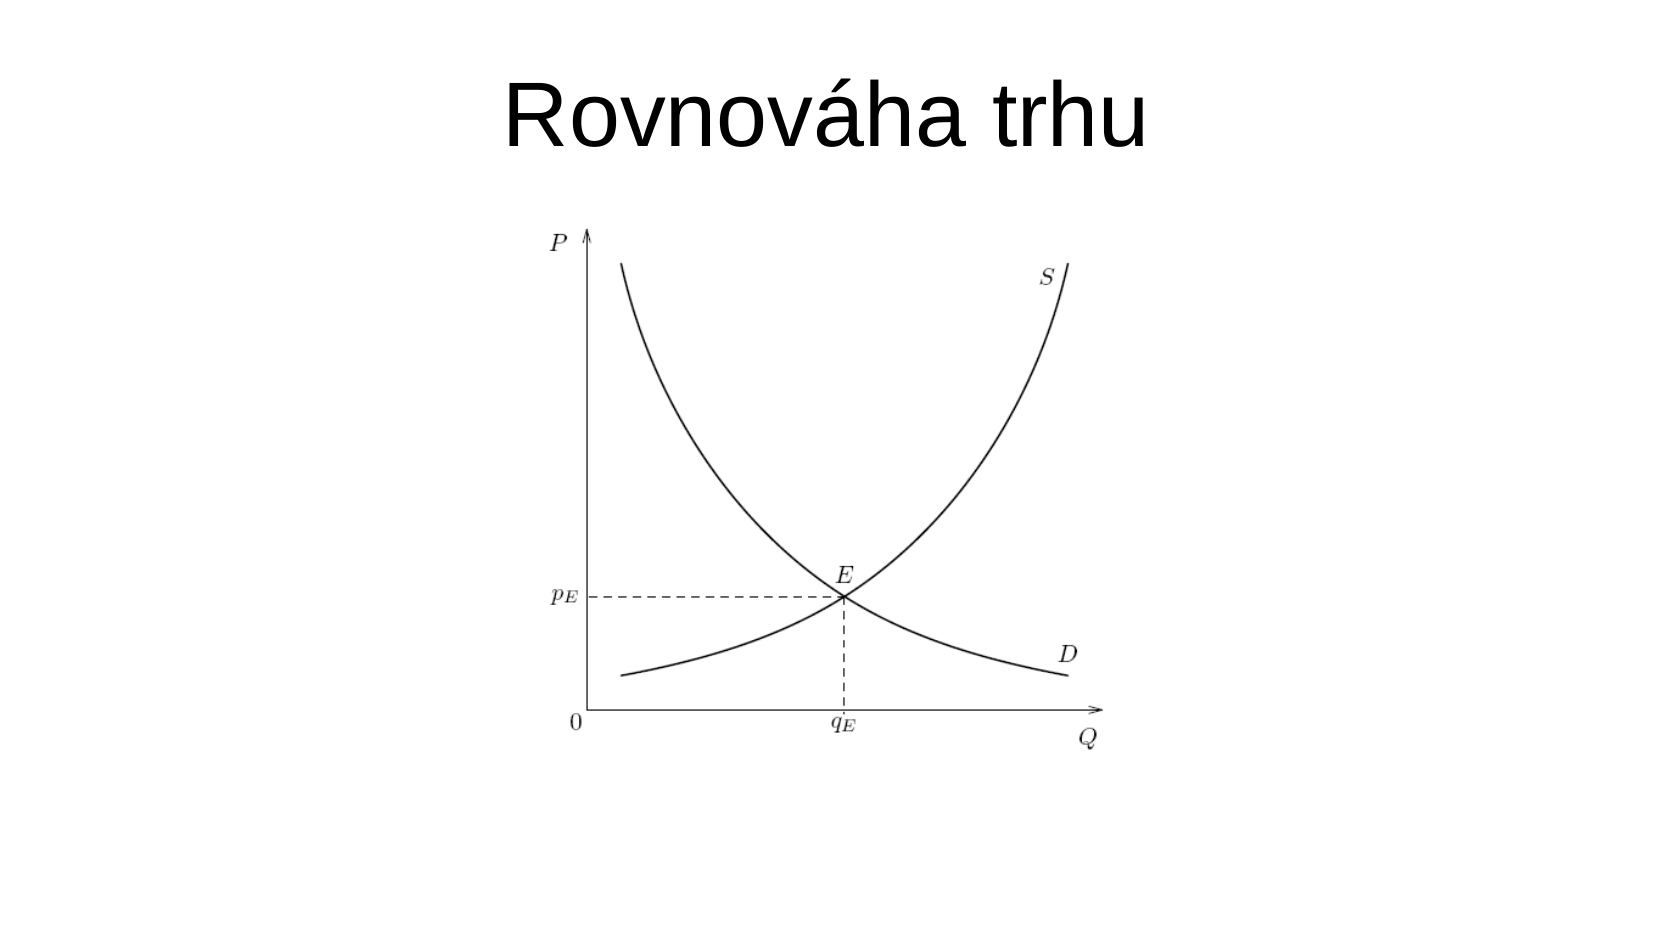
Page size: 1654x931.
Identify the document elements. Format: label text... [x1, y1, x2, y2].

title Rovnováha trhu [82, 37, 1571, 193]
picture [533, 217, 1121, 758]
